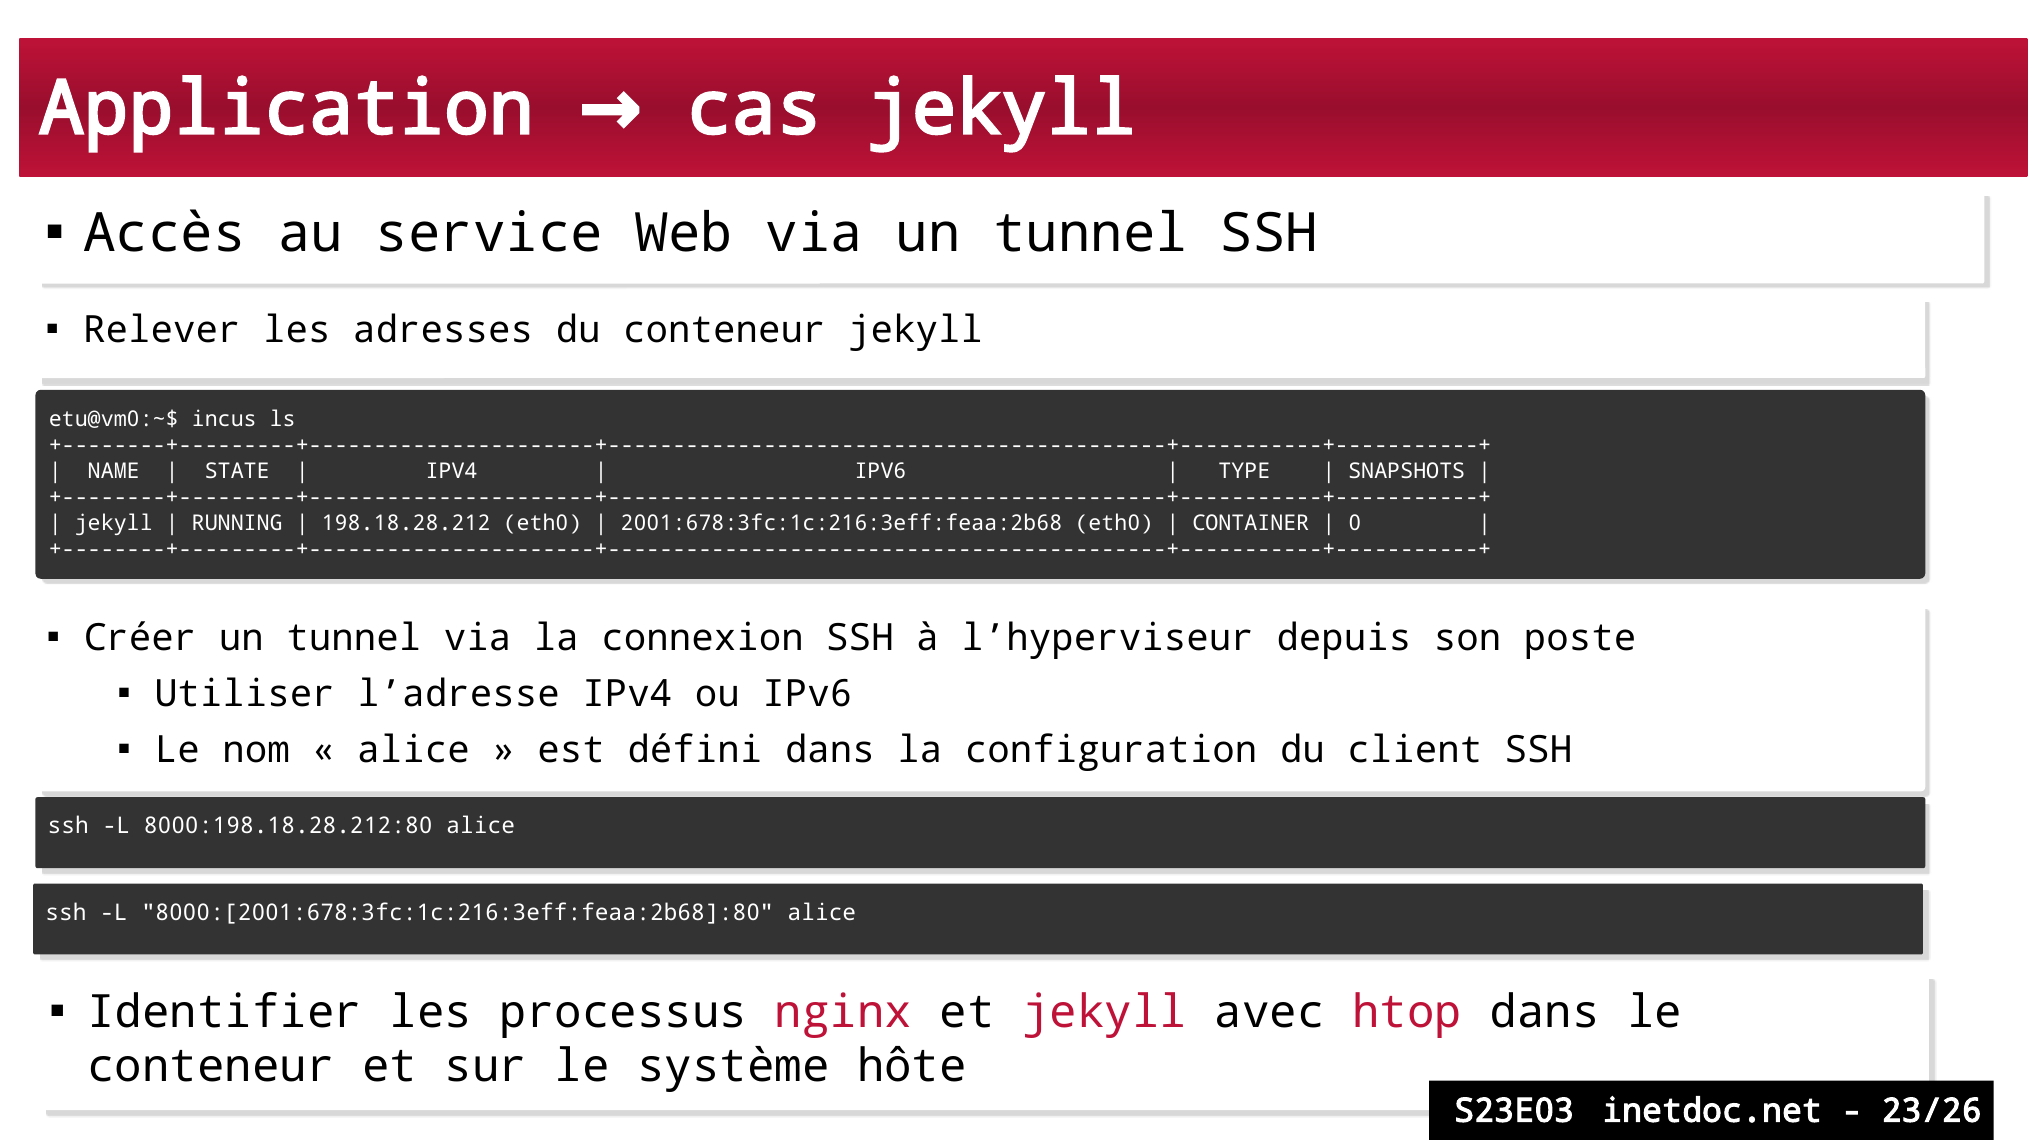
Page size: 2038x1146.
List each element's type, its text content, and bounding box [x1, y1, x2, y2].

text_box Accès au service Web via un tunnel SSH [35, 188, 1985, 284]
text_box Identifier les processus nginx et jekyll avec htop dans le conteneur et sur le système hôte [39, 972, 1929, 1111]
text_box Application → cas jekyll [19, 38, 2028, 177]
text_box ssh -L "8000:[2001:678:3fc:1c:216:3eff:feaa:2b68]:80" alice [33, 883, 1923, 955]
text_box etu@vm0:~$ incus ls +--------+---------+----------------------+-------------------------------------------+-----------+-----------+ | NAME | STATE | IPV4 | IPV6 | TYPE | SNAPSHOTS | +--------+---------+----------------------+-------------------------------------------+-----------+-----------+ | jekyll | RUNNING | 198.18.28.212 (eth0) | 2001:678:3fc:1c:216:3eff:feaa:2b68 (eth0) | CONTAINER | 0 | +--------+---------+----------------------+-------------------------------------------+-----------+-----------+ [35, 389, 1926, 579]
text_box S23E03 inetdoc.net - <numéro>/26 [1429, 1080, 1994, 1140]
text_box ssh -L 8000:198.18.28.212:80 alice [35, 797, 1926, 869]
text_box Relever les adresses du conteneur jekyll [35, 295, 1926, 379]
text_box Créer un tunnel via la connexion SSH à l’hyperviseur depuis son poste Utiliser l’adresse IPv4 ou IPv6 Le nom « alice » est défini dans la configuration du client SSH [35, 602, 1926, 792]
